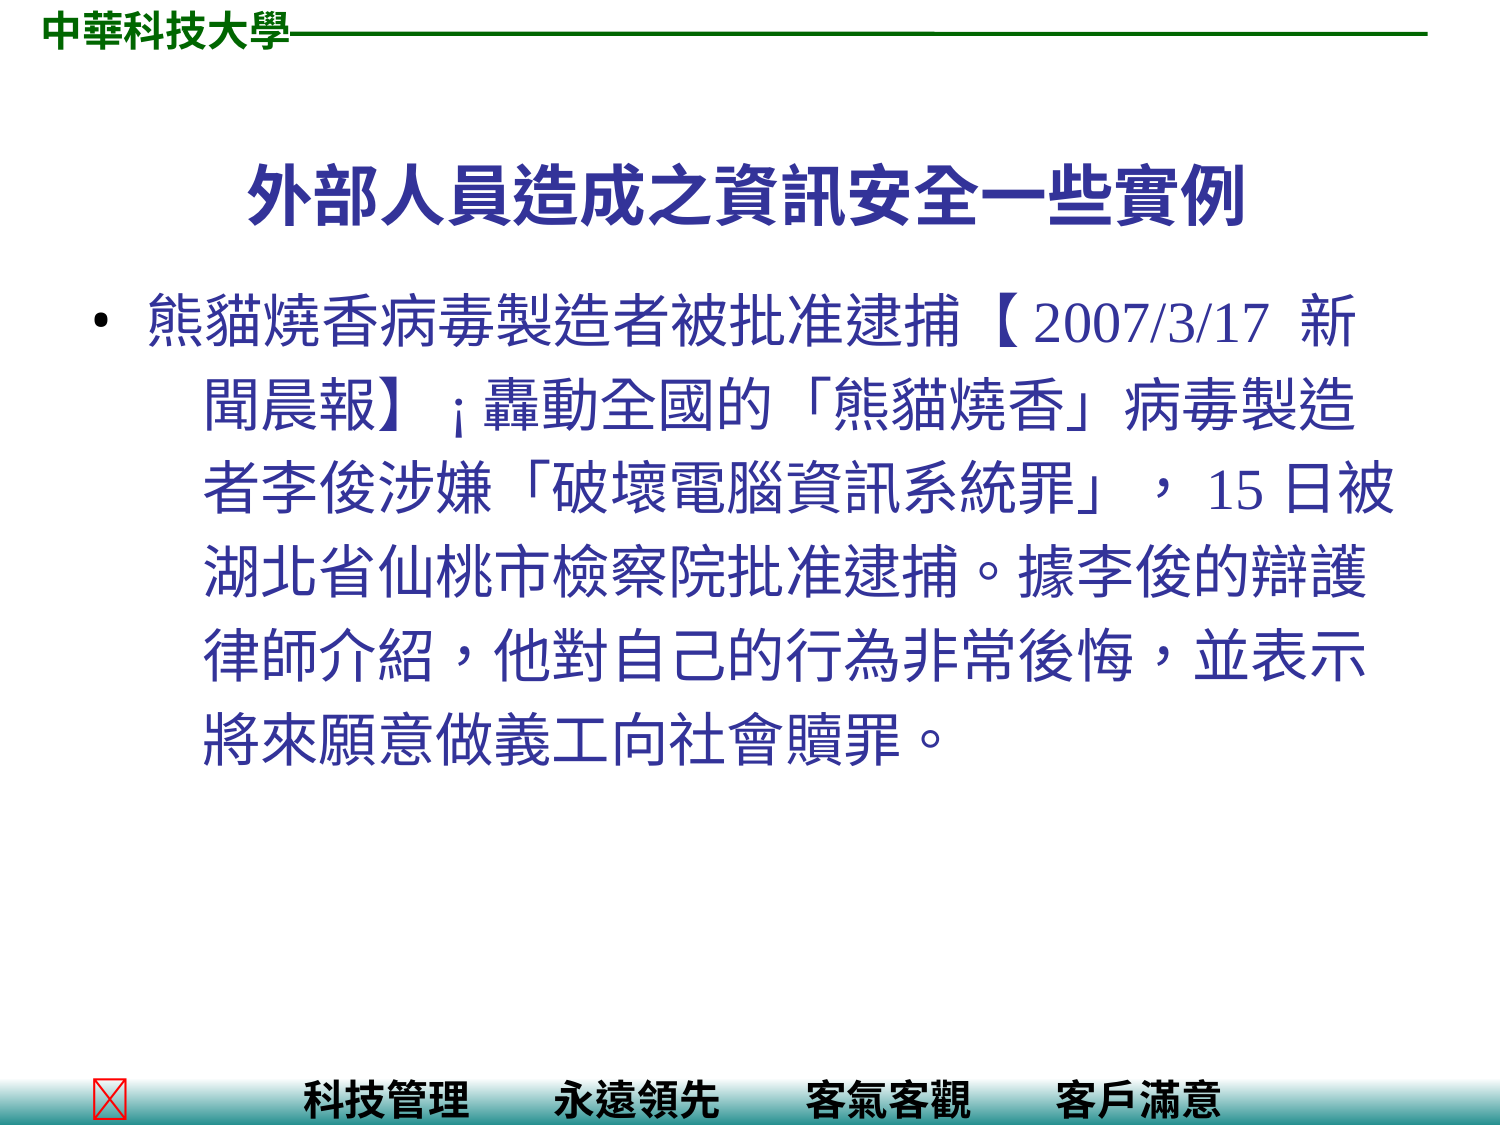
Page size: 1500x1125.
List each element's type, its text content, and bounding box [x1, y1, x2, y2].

title 外部人員造成之資訊安全一些實例 [137, 137, 1356, 250]
list 熊貓燒香病毒製造者被批准逮捕【2007/3/17 新聞晨報】¡轟動全國的「熊貓燒香」病毒製造者李俊涉嫌「破壞電腦資訊系統罪」，15日被湖北省仙桃市檢察院批准逮捕。據李俊的辯護律師介紹，他對自己的行為非常後悔，並表示將來願意做義工向社會贖罪。 [75, 262, 1426, 1005]
